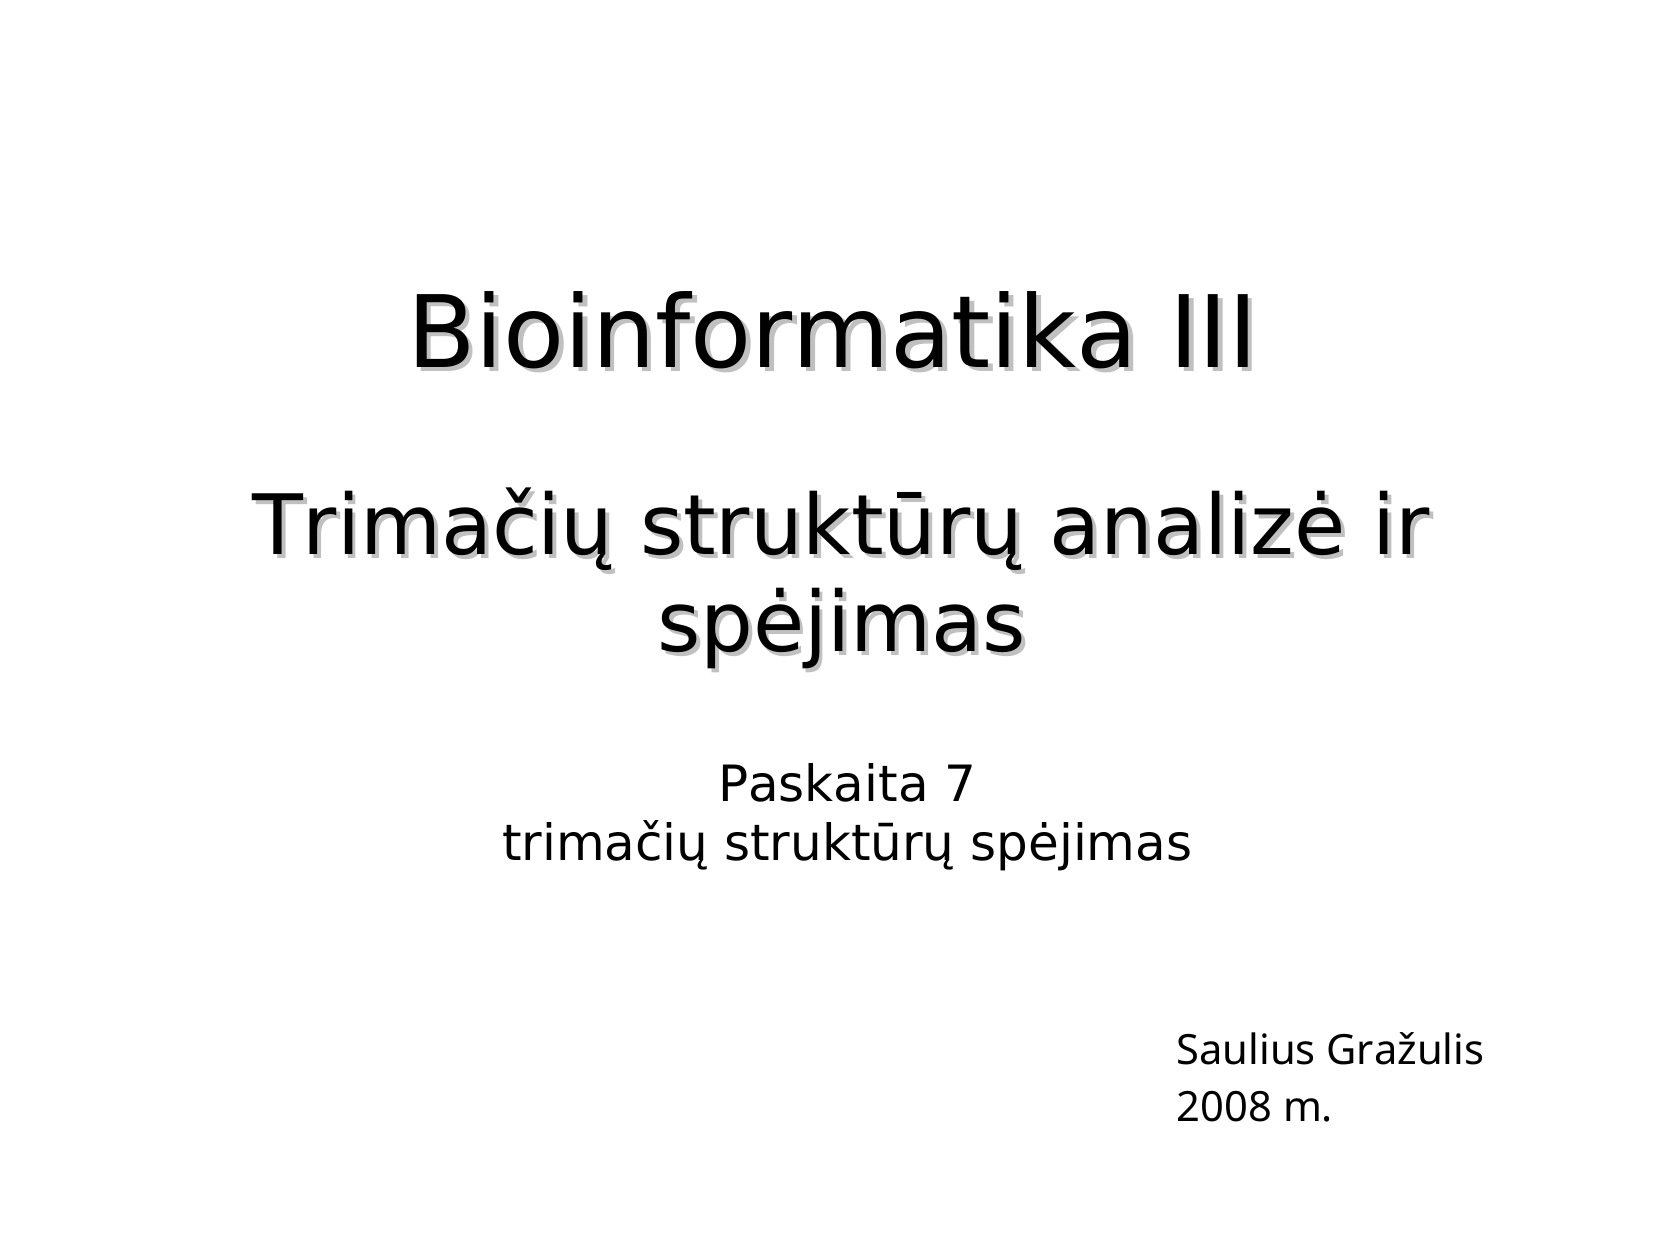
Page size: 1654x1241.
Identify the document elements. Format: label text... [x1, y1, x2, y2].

title Bioinformatika III [88, 236, 1577, 429]
text_box Paskaita 7 trimačių struktūrų spėjimas [375, 747, 1320, 880]
text_box Trimačių struktūrų analizė ir spėjimas [206, 470, 1477, 680]
text_box Saulius Gražulis 2008 m. [1161, 1012, 1576, 1129]
